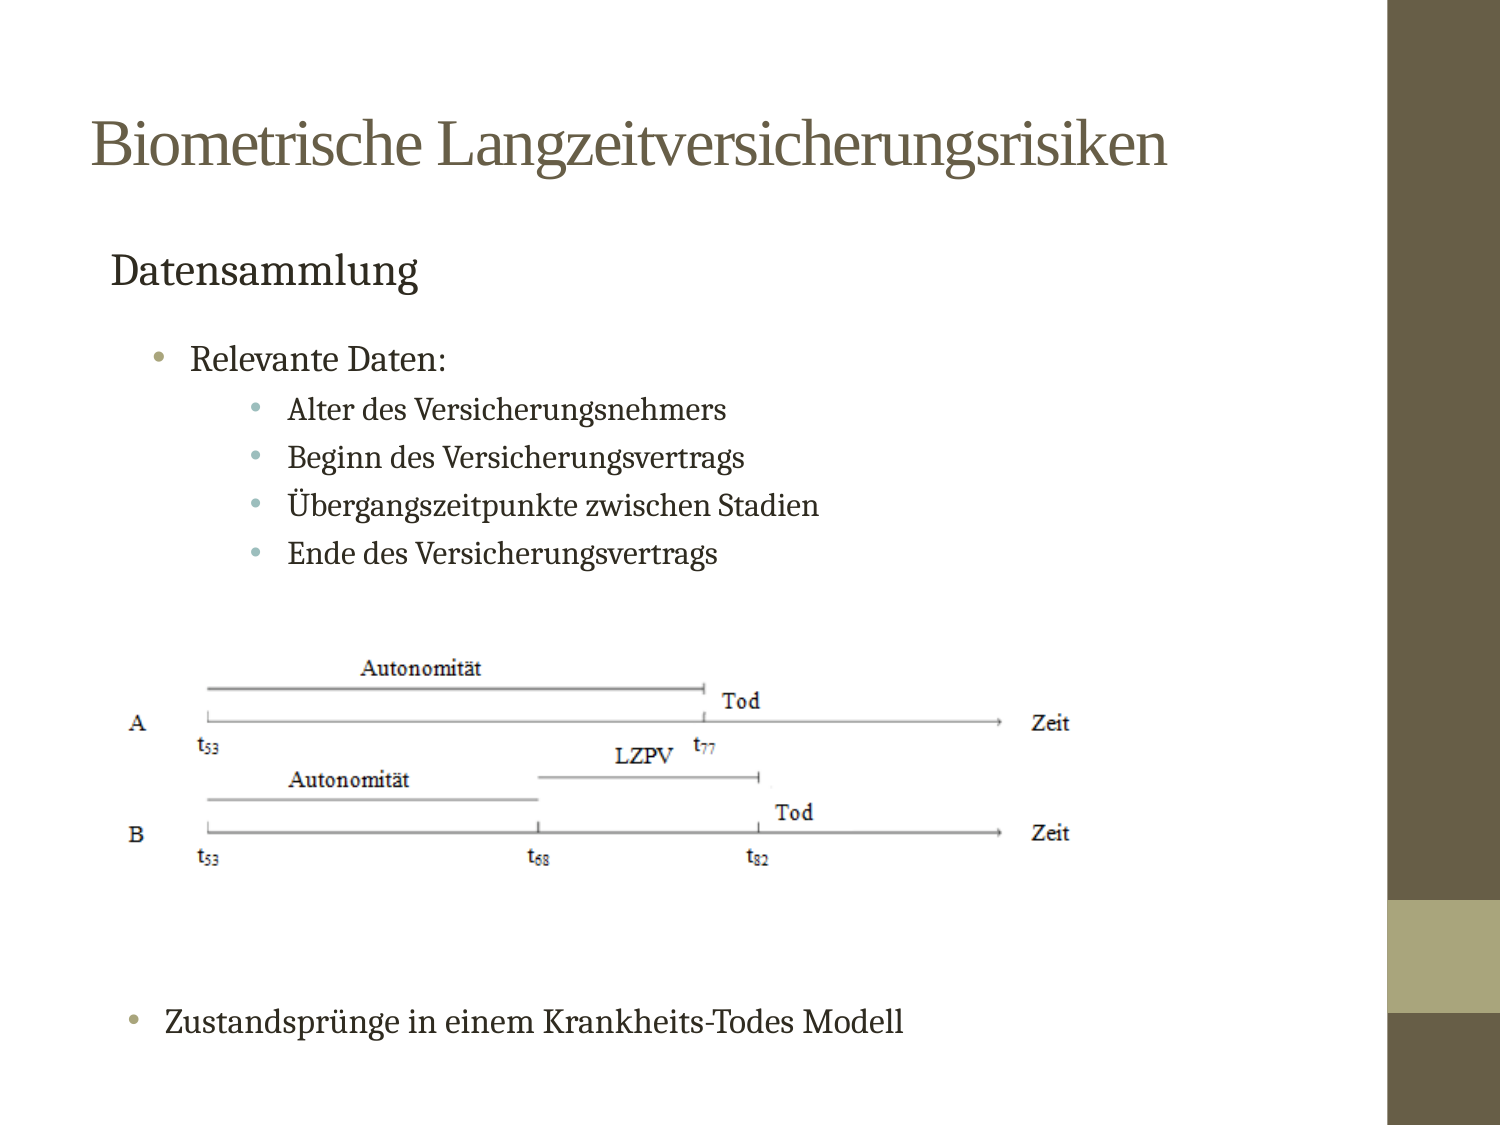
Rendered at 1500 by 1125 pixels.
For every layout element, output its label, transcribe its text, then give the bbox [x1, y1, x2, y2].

text_box Relevante Daten: Alter des Versicherungsnehmers Beginn des Versicherungsvertrags Übergangszeitpunkte zwischen Stadien Ende des Versicherungsvertrags [99, 326, 1351, 563]
picture [112, 621, 1096, 891]
text_box Datensammlung [76, 231, 1327, 312]
list Zustandsprünge in einem Krankheits-Todes Modell [75, 999, 1326, 1050]
title Biometrische Langzeitversicherungsrisiken [75, 45, 1400, 233]
